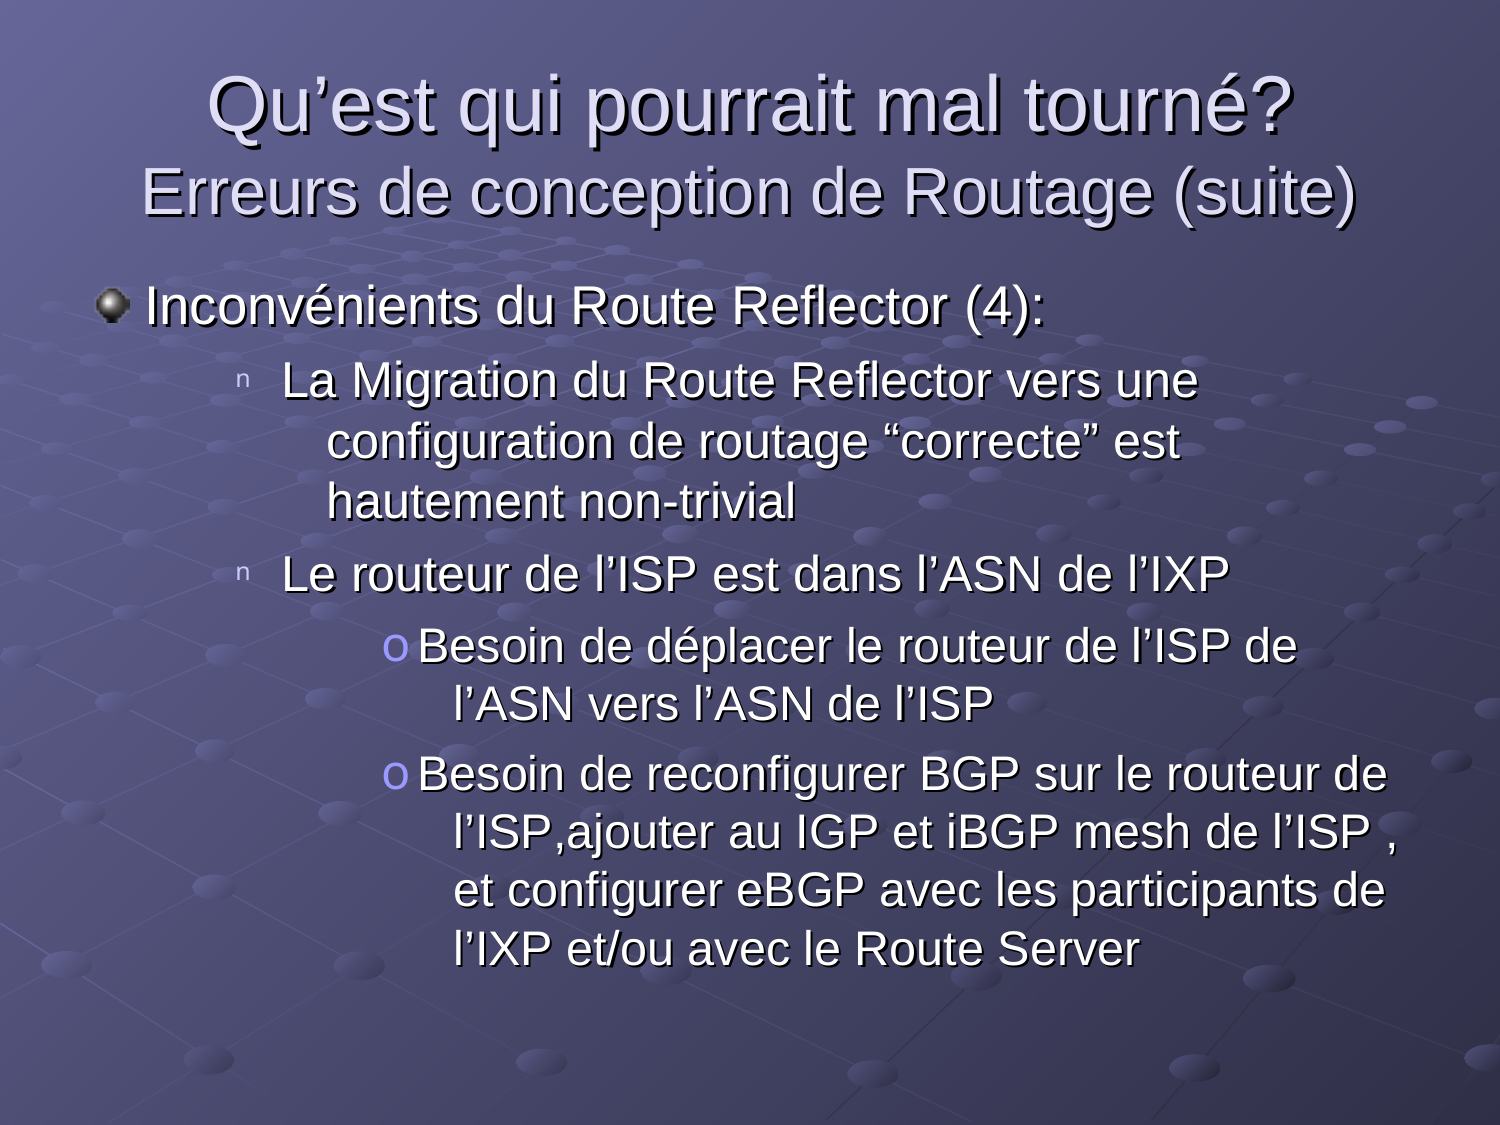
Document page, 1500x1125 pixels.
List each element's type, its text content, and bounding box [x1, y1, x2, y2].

title Qu’est qui pourrait mal tourné? Erreurs de conception de Routage (suite) [75, 45, 1426, 233]
list Inconvénients du Route Reflector (4): La Migration du Route Reflector vers une configuration de routage “correcte” est hautement non-trivial Le routeur de l’ISP est dans l’ASN de l’IXP Besoin de déplacer le routeur de l’ISP de l’ASN vers l’ASN de l’ISP Besoin de reconfigurer BGP sur le routeur de l’ISP,ajouter au IGP et iBGP mesh de l’ISP , et configurer eBGP avec les participants de l’IXP et/ou avec le Route Server [75, 262, 1426, 1007]
